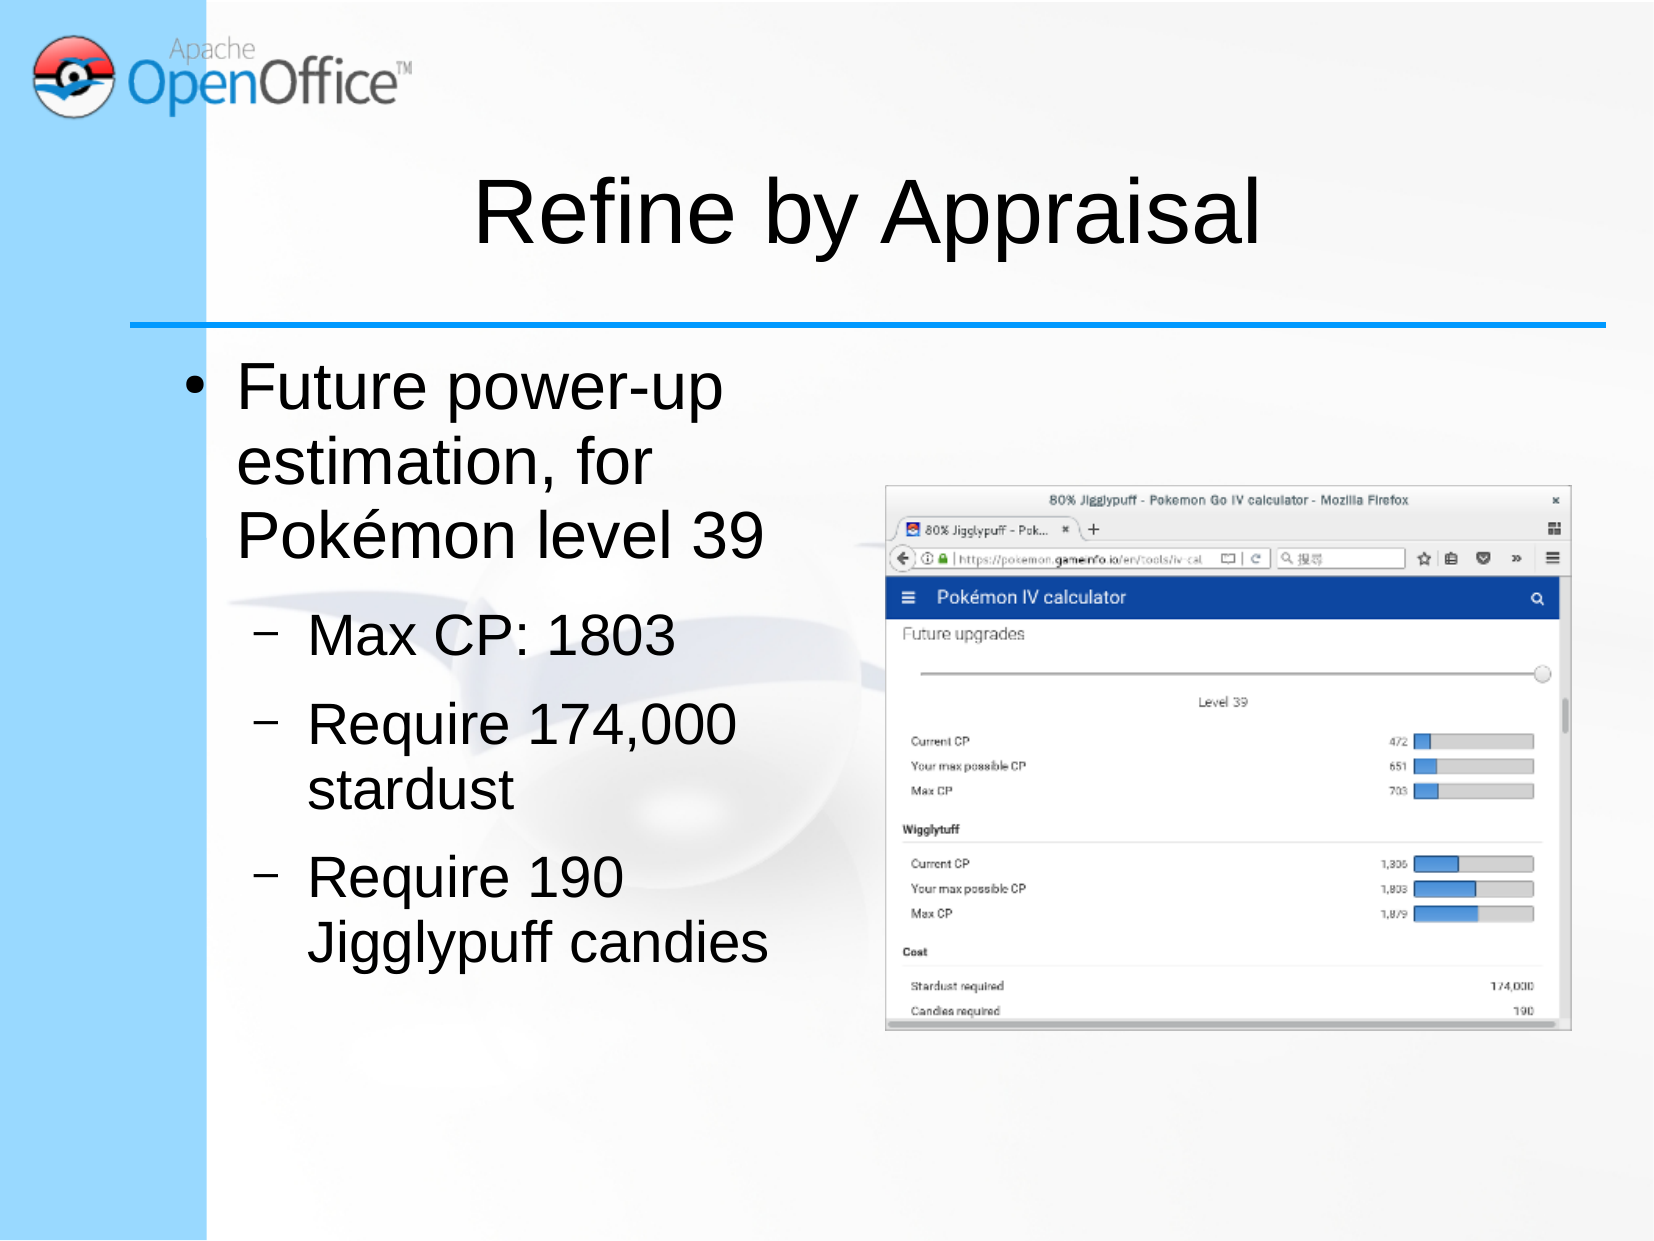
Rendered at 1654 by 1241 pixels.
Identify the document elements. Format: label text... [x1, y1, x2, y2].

list Future power-up estimation, for Pokémon level 39 Max CP: 1803 Require 174,000 stardust Require 190 Jigglypuff candies [165, 349, 852, 1168]
picture [31, 2, 1654, 1241]
title Refine by Appraisal [165, 108, 1571, 316]
